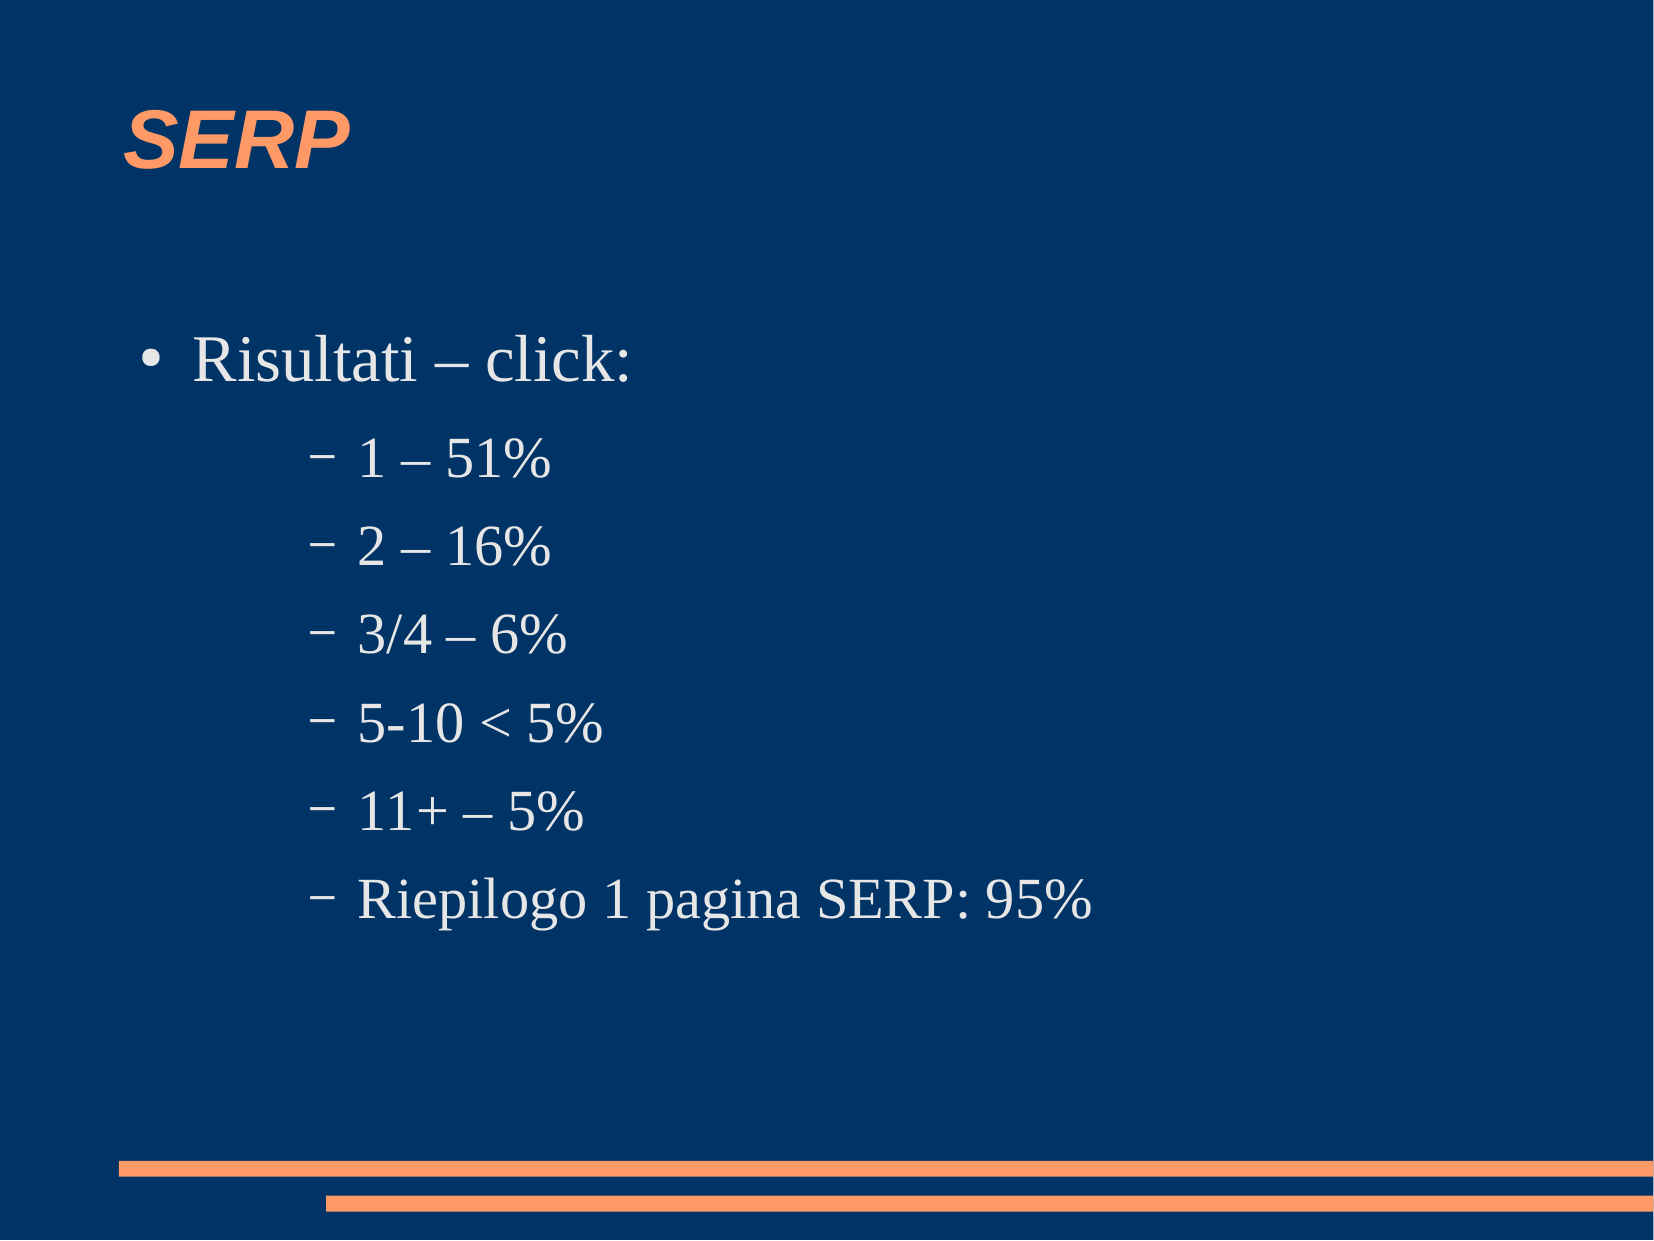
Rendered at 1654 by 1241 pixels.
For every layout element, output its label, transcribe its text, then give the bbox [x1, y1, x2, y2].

title SERP [123, 43, 1536, 237]
list Risultati – click: 1 – 51% 2 – 16% 3/4 – 6% 5-10 < 5% 11+ – 5% Riepilogo 1 pagina SERP: 95% [121, 322, 1561, 1118]
